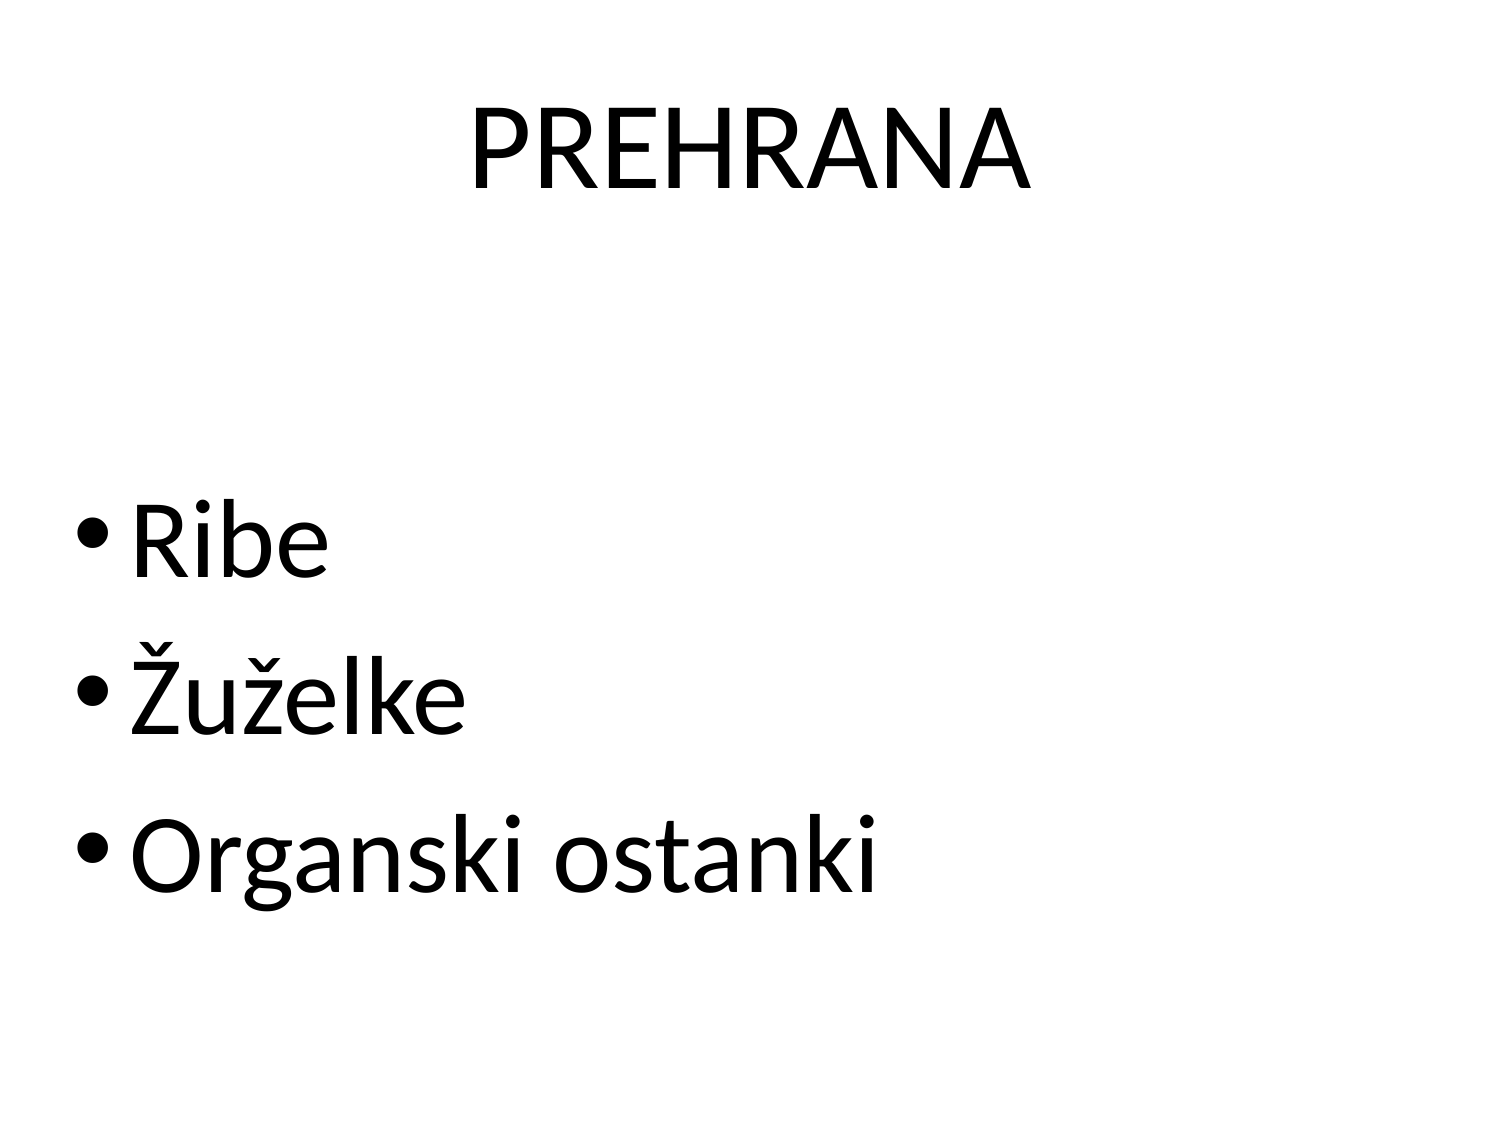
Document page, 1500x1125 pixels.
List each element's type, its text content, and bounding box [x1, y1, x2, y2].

title PREHRANA [75, 45, 1425, 233]
list Ribe Žuželke Organski ostanki [58, 457, 1409, 1071]
